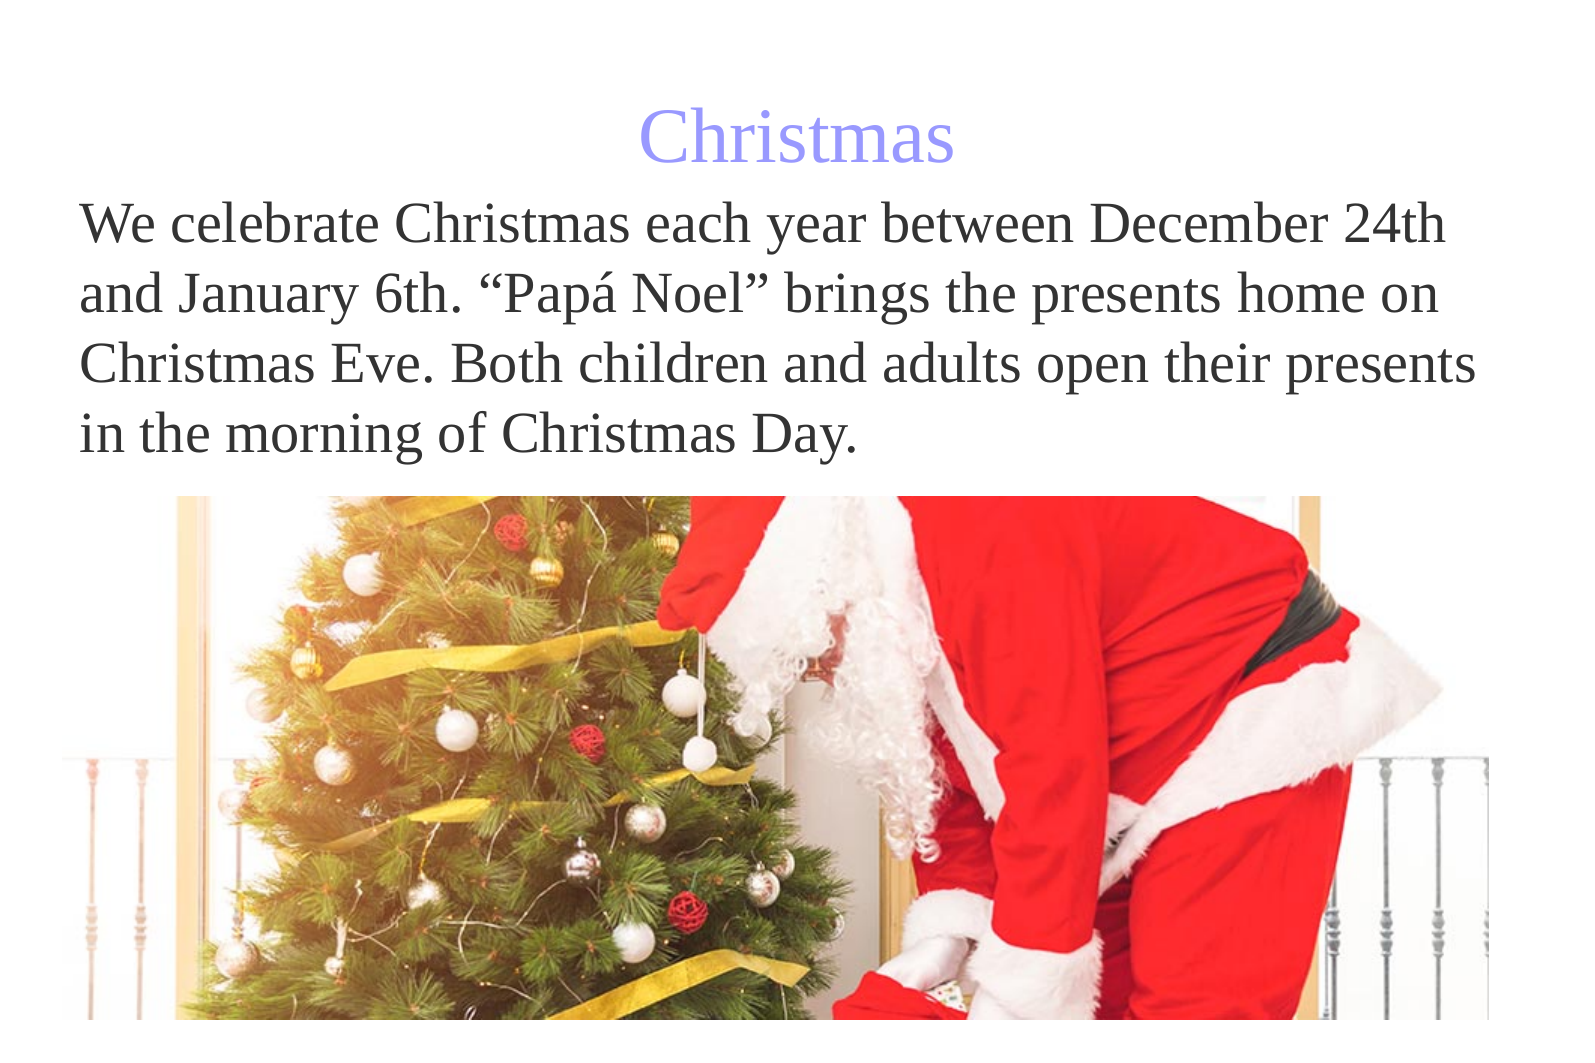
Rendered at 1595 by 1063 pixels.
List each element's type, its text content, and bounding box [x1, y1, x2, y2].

subtitle We celebrate Christmas each year between December 24th and January 6th. “Papá Noel” brings the presents home on Christmas Eve. Both children and adults open their presents in the morning of Christmas Day. [79, 184, 1524, 449]
title Christmas [79, 42, 1515, 184]
picture [62, 496, 1489, 1020]
